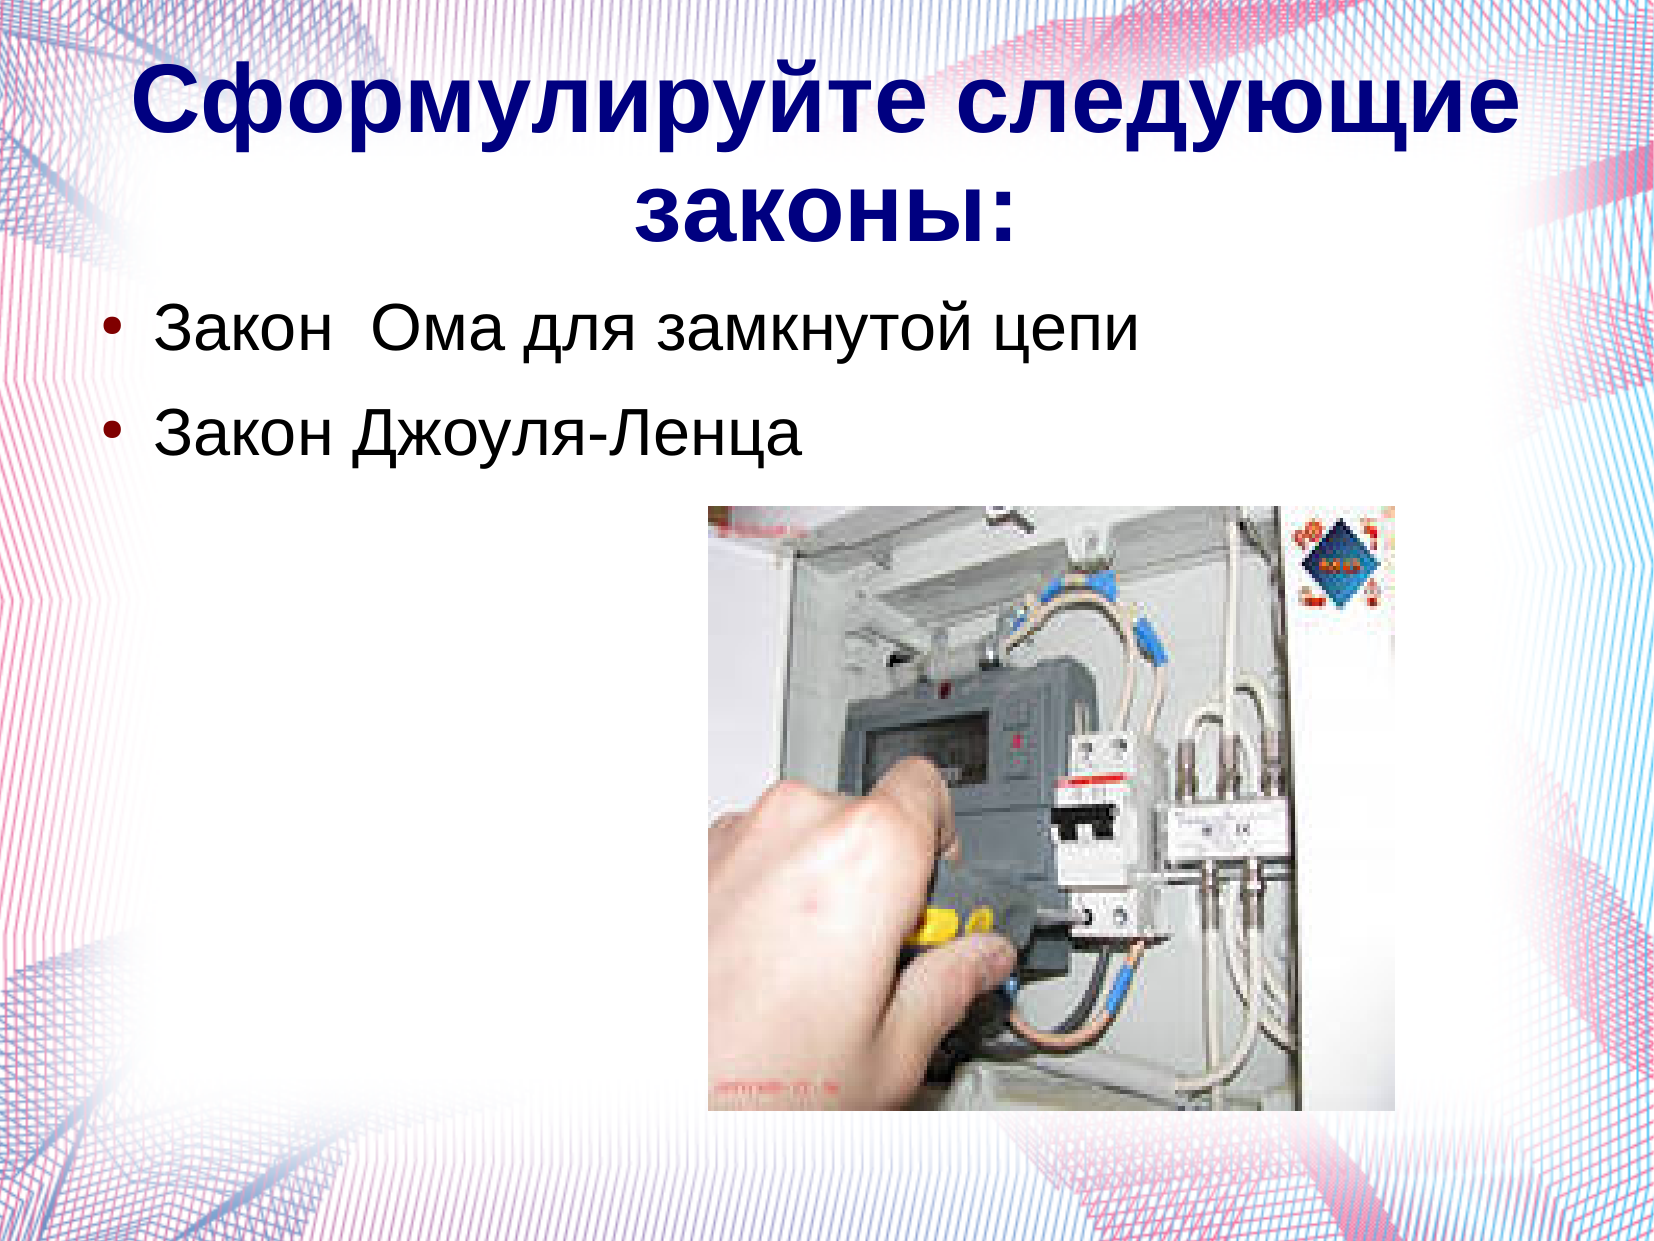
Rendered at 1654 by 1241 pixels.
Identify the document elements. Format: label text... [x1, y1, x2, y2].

title Сформулируйте следующие законы: [82, 43, 1571, 263]
picture [0, 0, 1654, 1241]
list Закон Ома для замкнутой цепи Закон Джоуля-Ленца [82, 290, 1571, 1010]
